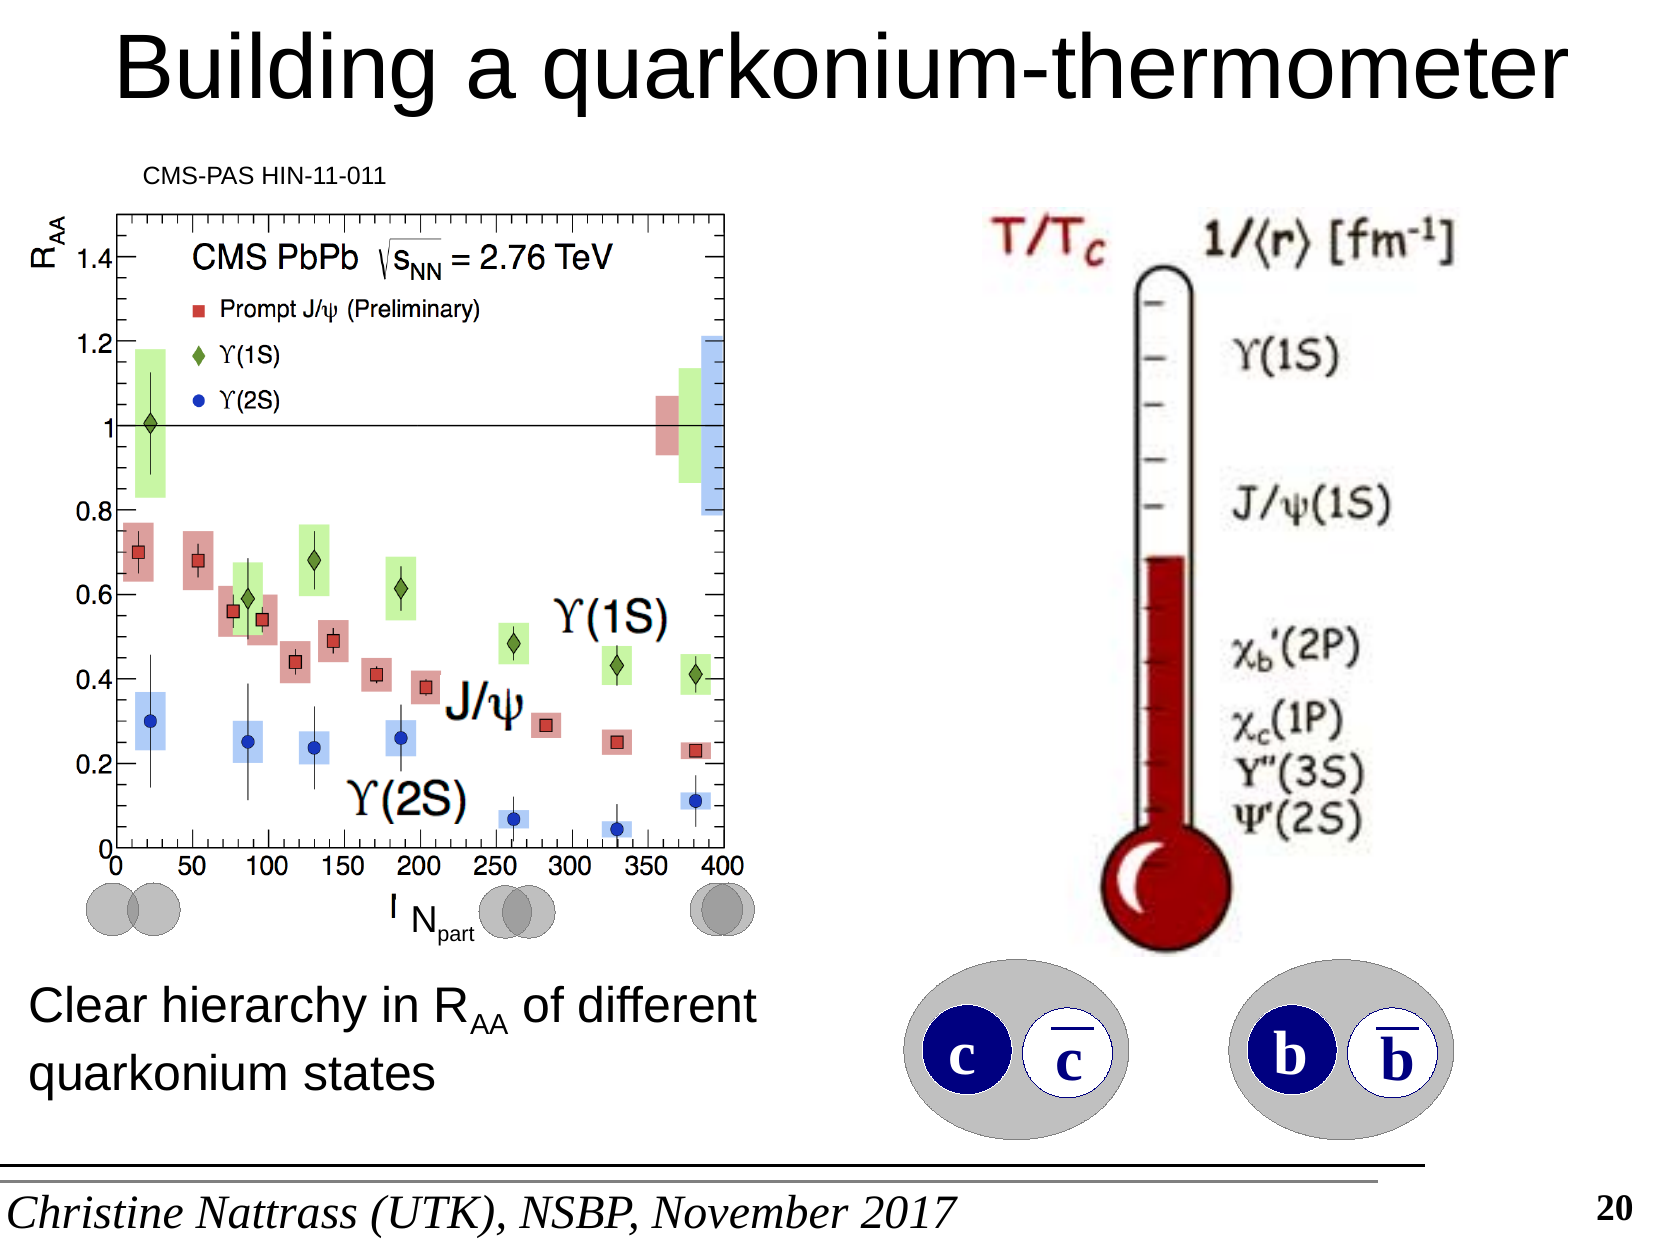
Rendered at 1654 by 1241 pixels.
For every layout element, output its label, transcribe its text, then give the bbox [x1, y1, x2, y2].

text_box c [933, 1011, 1000, 1096]
text_box Clear hierarchy in RAA of different quarkonium states [13, 964, 827, 1109]
title Building a quarkonium-thermometer [0, 0, 1654, 132]
text_box b [1365, 1016, 1432, 1102]
text_box [478, 885, 556, 939]
text_box Npart [395, 887, 490, 954]
text_box [1228, 959, 1454, 1140]
text_box c [1040, 1016, 1107, 1102]
text_box [86, 882, 181, 936]
text_box CMS-PAS HIN-11-011 [128, 151, 403, 197]
text_box [690, 882, 755, 936]
text_box b [1258, 1011, 1325, 1096]
picture [27, 192, 772, 937]
picture [982, 207, 1471, 957]
text_box [903, 959, 1129, 1140]
